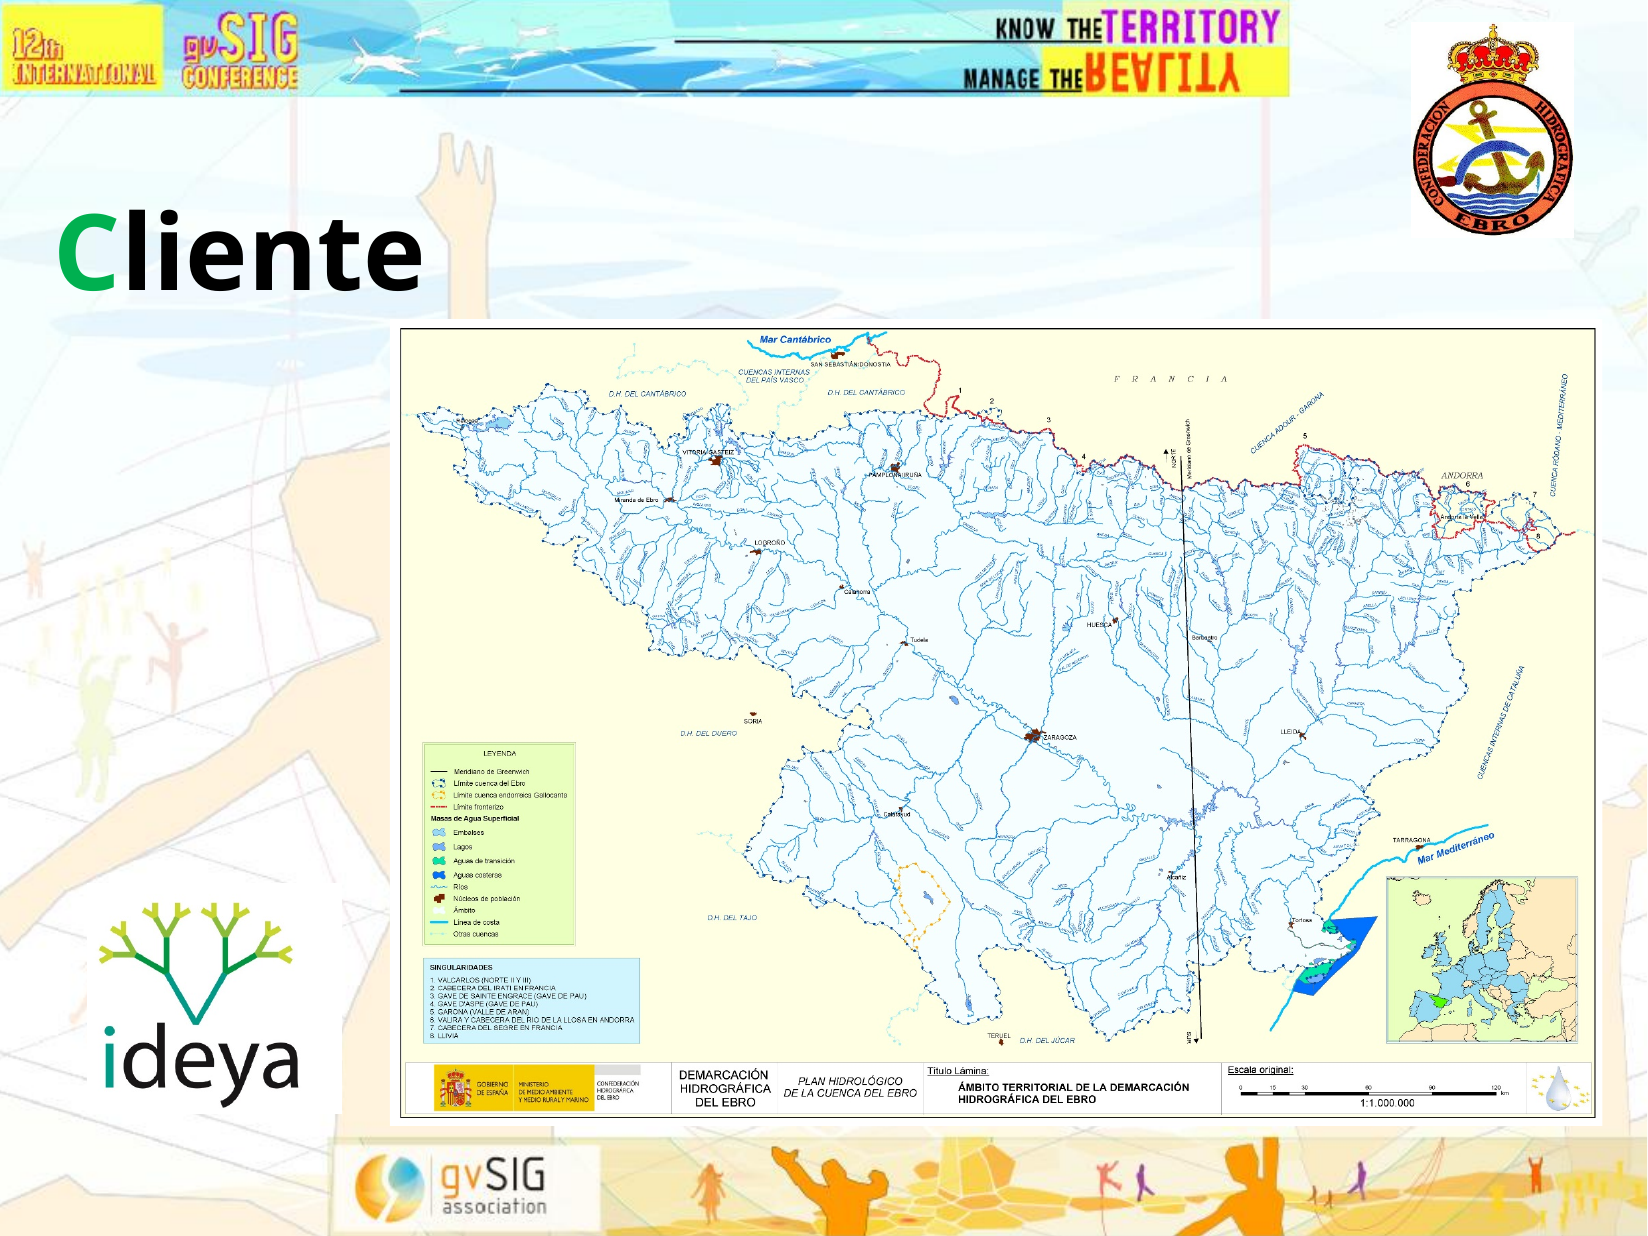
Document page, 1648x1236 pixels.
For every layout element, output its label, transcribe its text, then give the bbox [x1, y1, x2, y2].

picture [0, 0, 1648, 1236]
title Cliente [32, 155, 447, 320]
